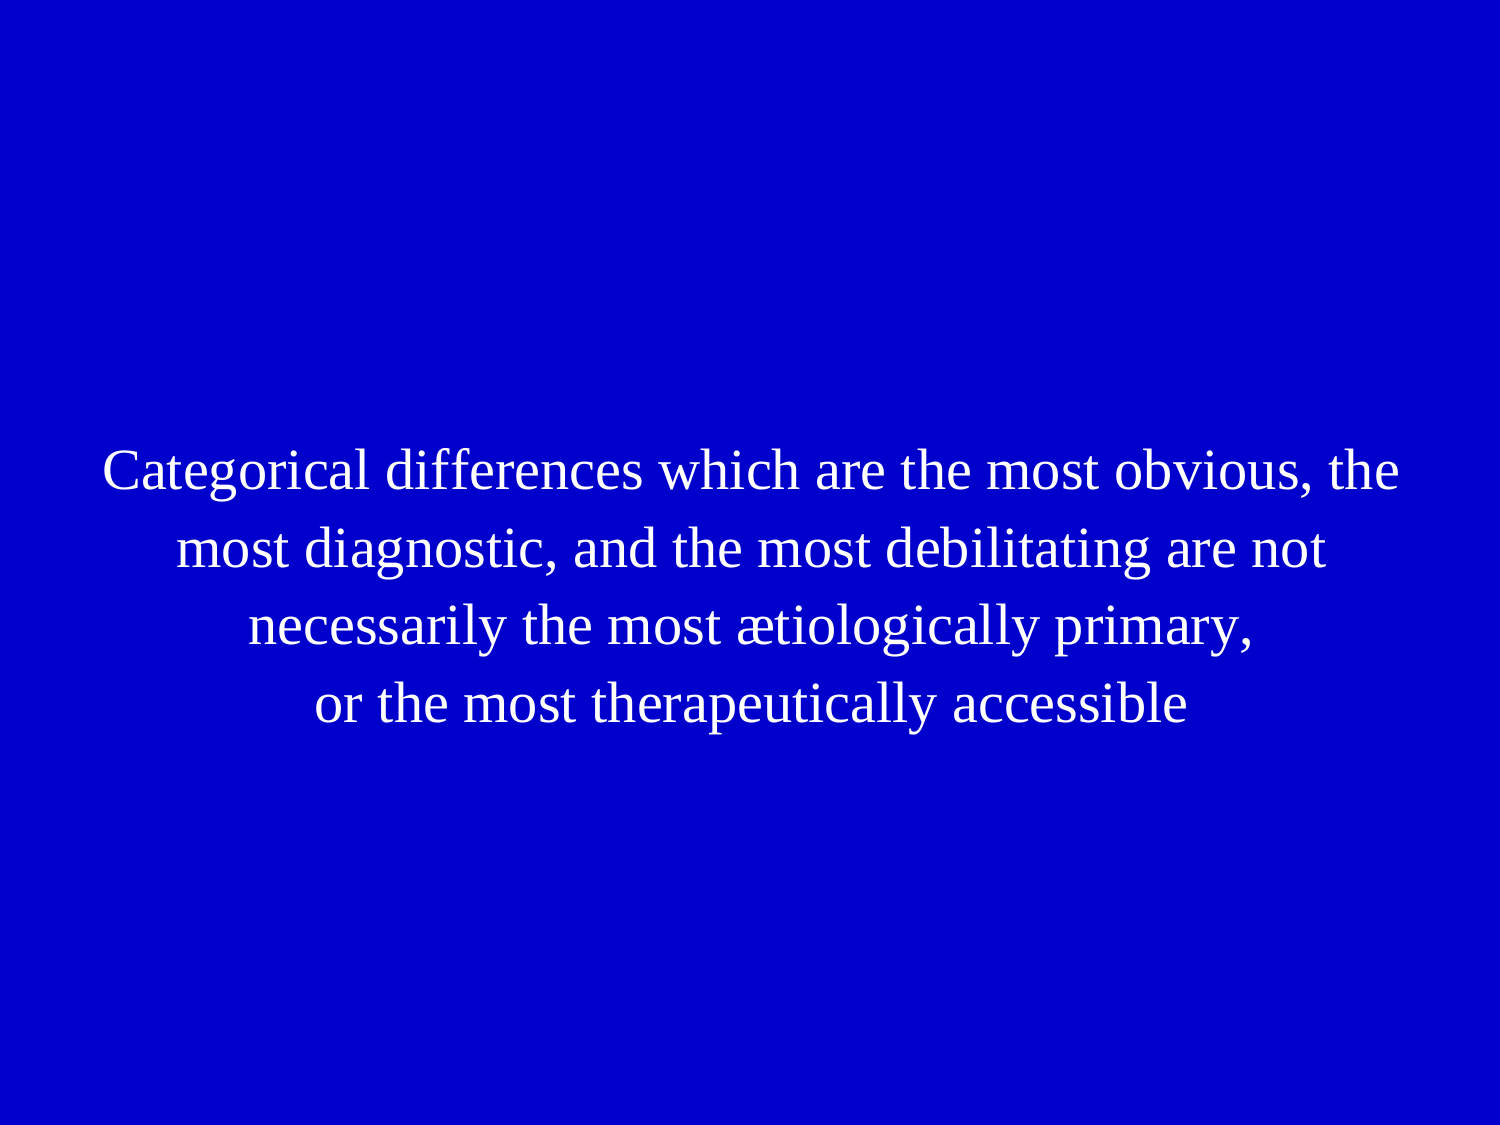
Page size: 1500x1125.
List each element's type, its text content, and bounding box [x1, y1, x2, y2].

title Categorical differences which are the most obvious, the most diagnostic, and the most debilitating are not necessarily the most ætiologically primary, or the most therapeutically accessible [31, 350, 1472, 810]
